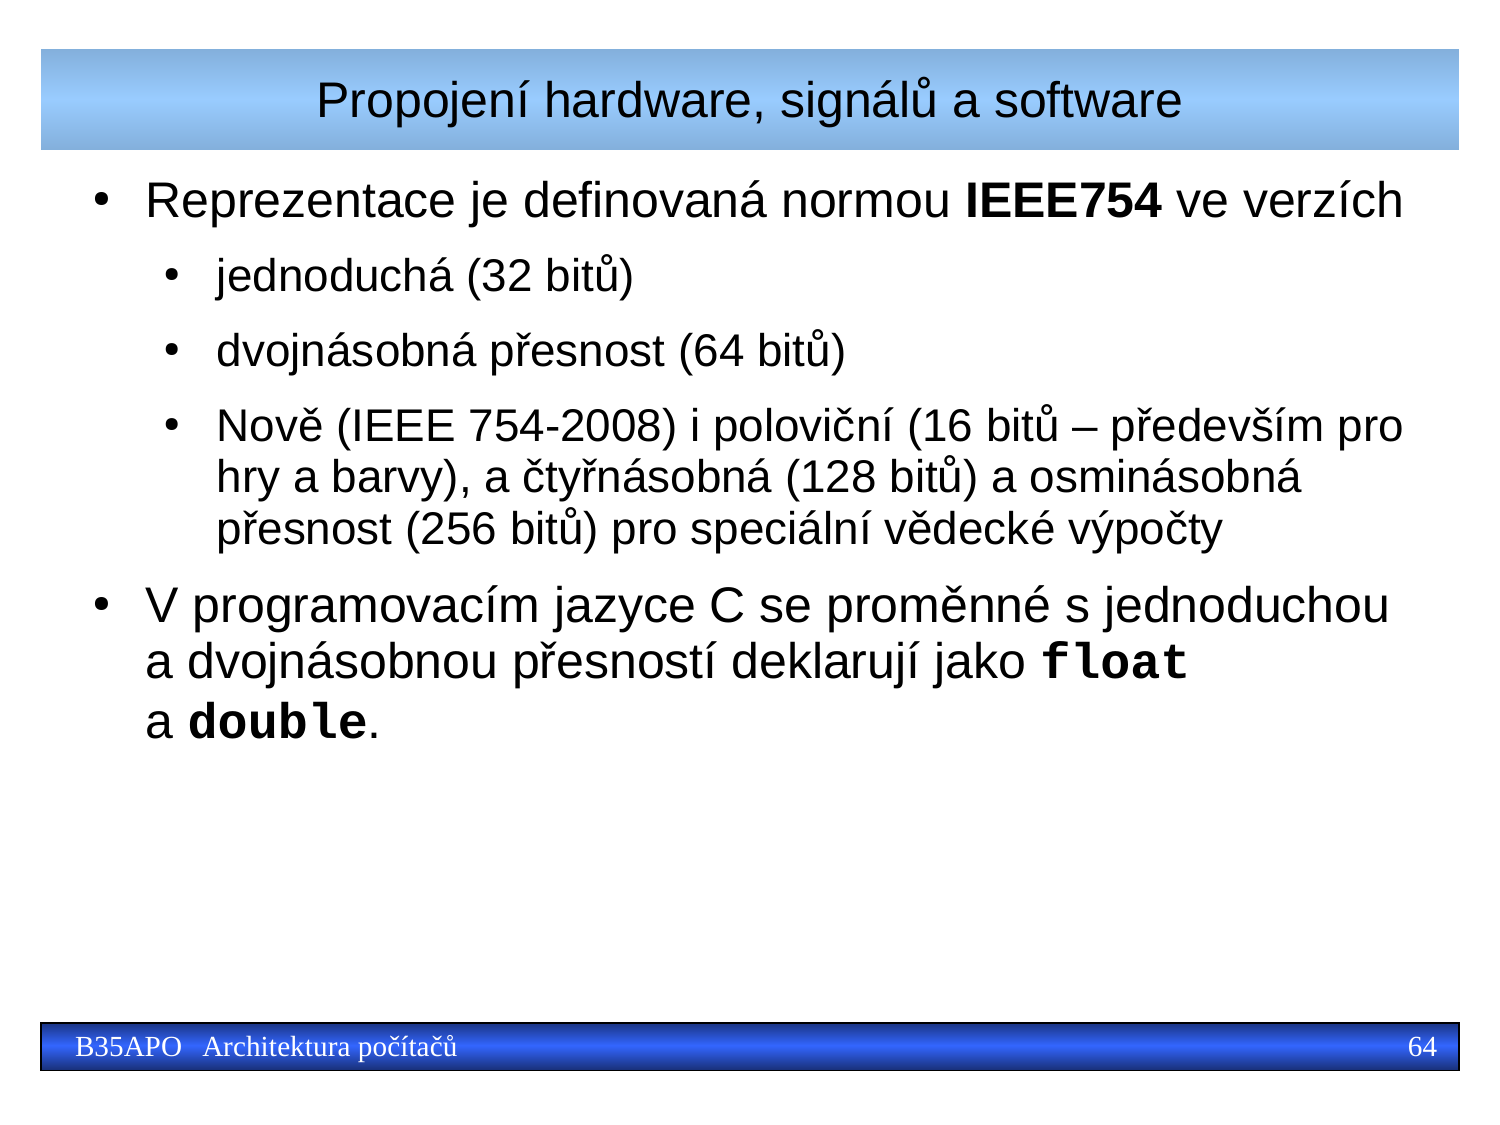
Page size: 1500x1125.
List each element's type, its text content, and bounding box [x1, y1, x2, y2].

list Reprezentace je definovaná normou IEEE754 ve verzích jednoduchá (32 bitů) dvojnásobná přesnost (64 bitů) Nově (IEEE 754-2008) i poloviční (16 bitů – především pro hry a barvy), a čtyřnásobná (128 bitů) a osminásobná přesnost (256 bitů) pro speciální vědecké výpočty V programovacím jazyce C se proměnné s jednoduchou a dvojnásobnou přesností deklarují jako float a double. [75, 172, 1426, 916]
title Propojení hardware, signálů a software [41, 49, 1459, 150]
